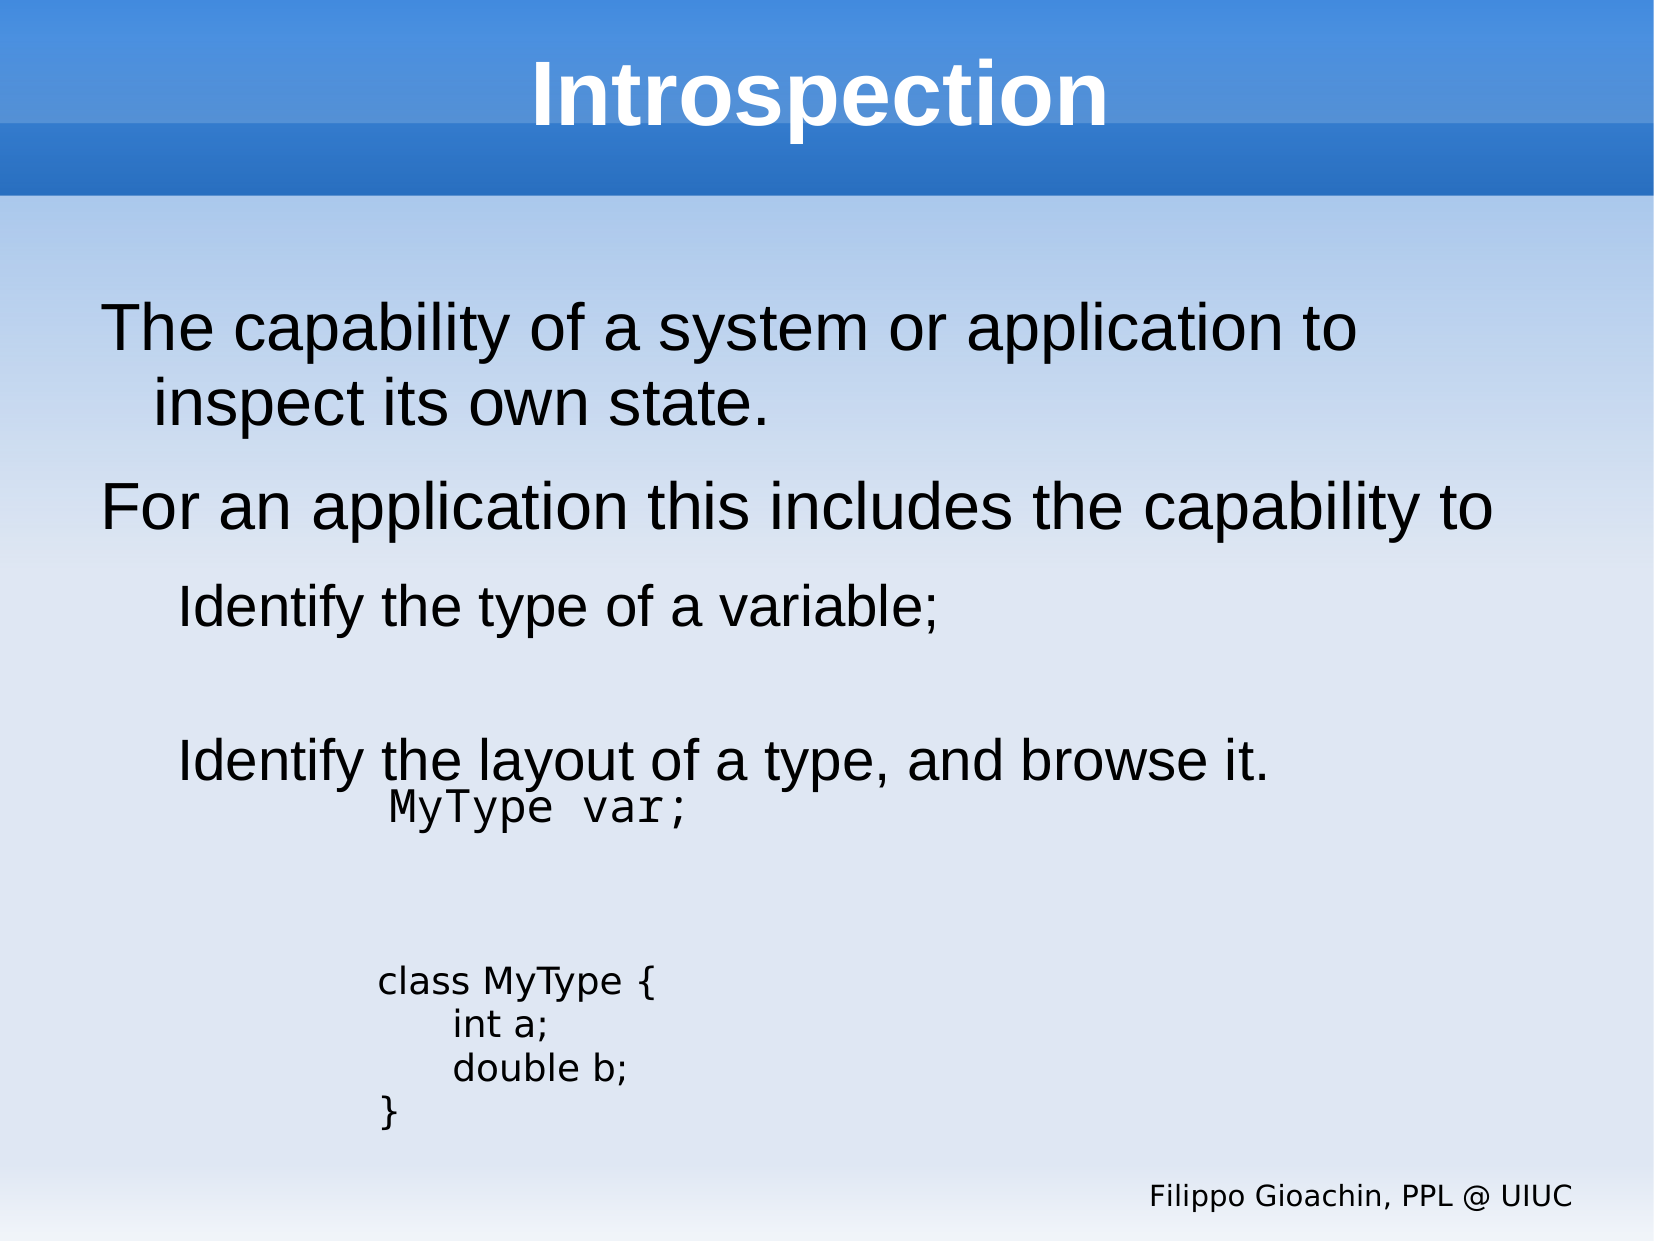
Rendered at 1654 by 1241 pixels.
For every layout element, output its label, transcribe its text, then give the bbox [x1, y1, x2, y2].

list The capability of a system or application to inspect its own state. For an application this includes the capability to Identify the type of a variable; Identify the layout of a type, and browse it. [82, 290, 1571, 1109]
title Introspection [76, 0, 1565, 208]
text_box MyType var; [374, 766, 707, 835]
picture [0, 0, 1654, 1241]
text_box class MyType { int a; double b; } [362, 952, 674, 1142]
